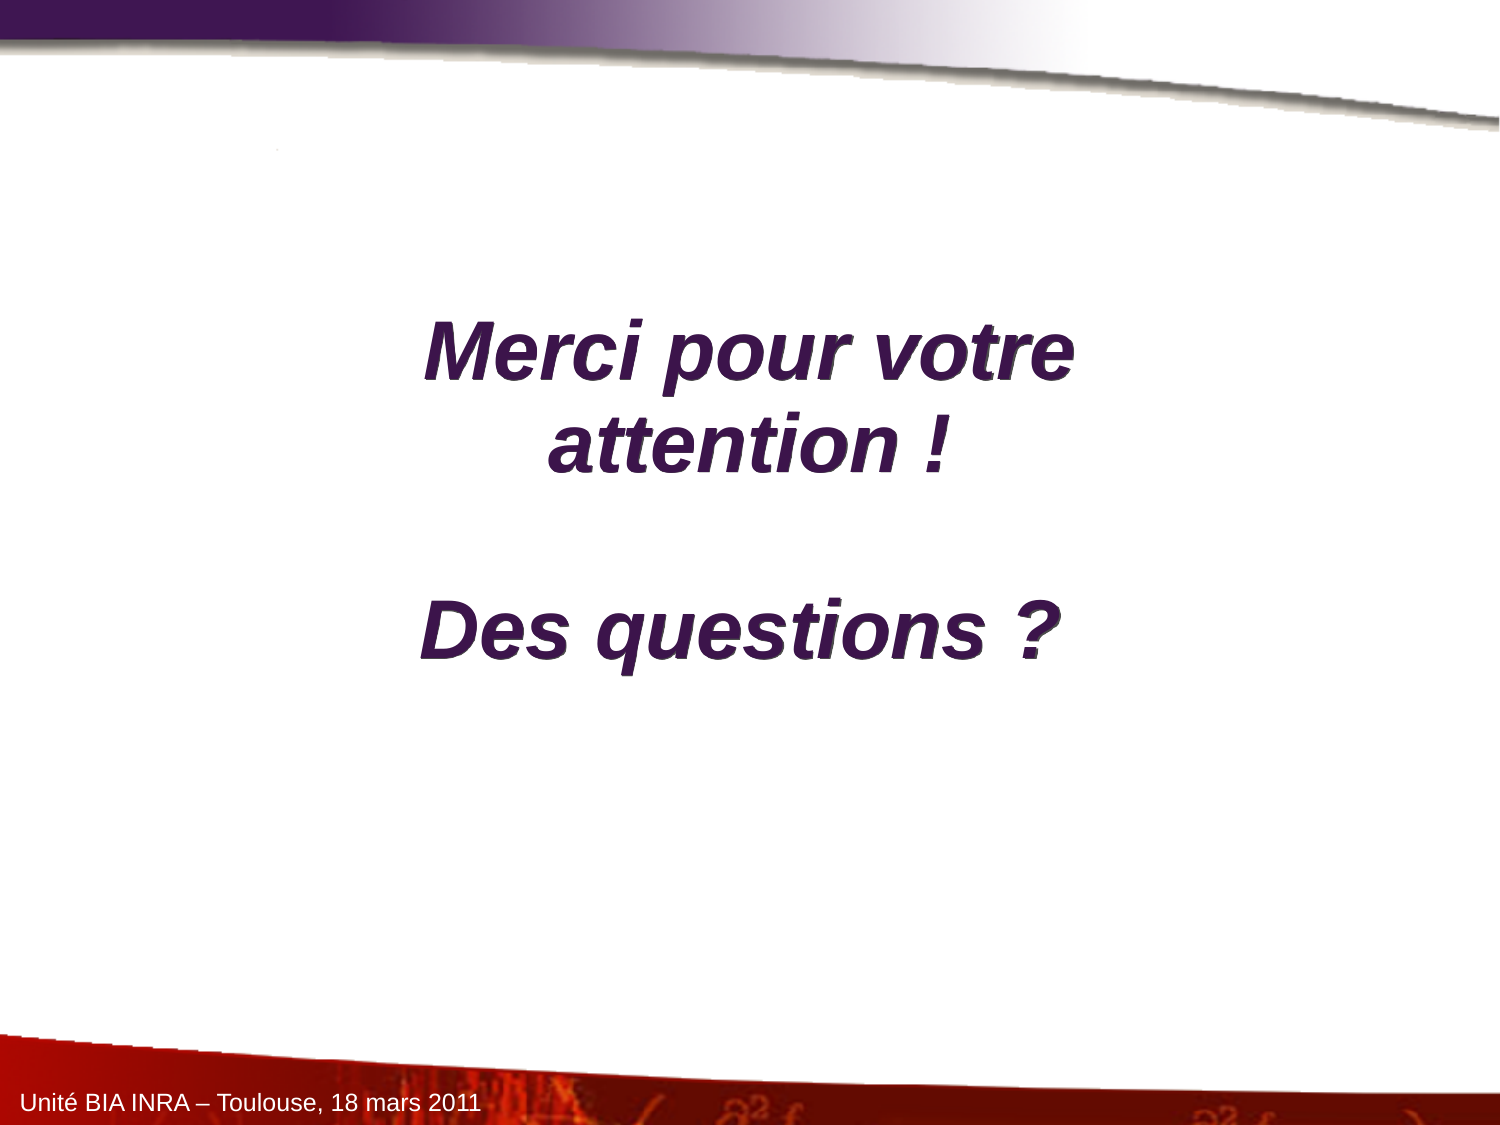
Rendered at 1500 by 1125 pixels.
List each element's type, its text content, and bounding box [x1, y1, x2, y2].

picture [0, 0, 1500, 154]
picture [0, 1022, 1500, 1125]
title Merci pour votre attention ! Des questions ? [236, 304, 1264, 677]
